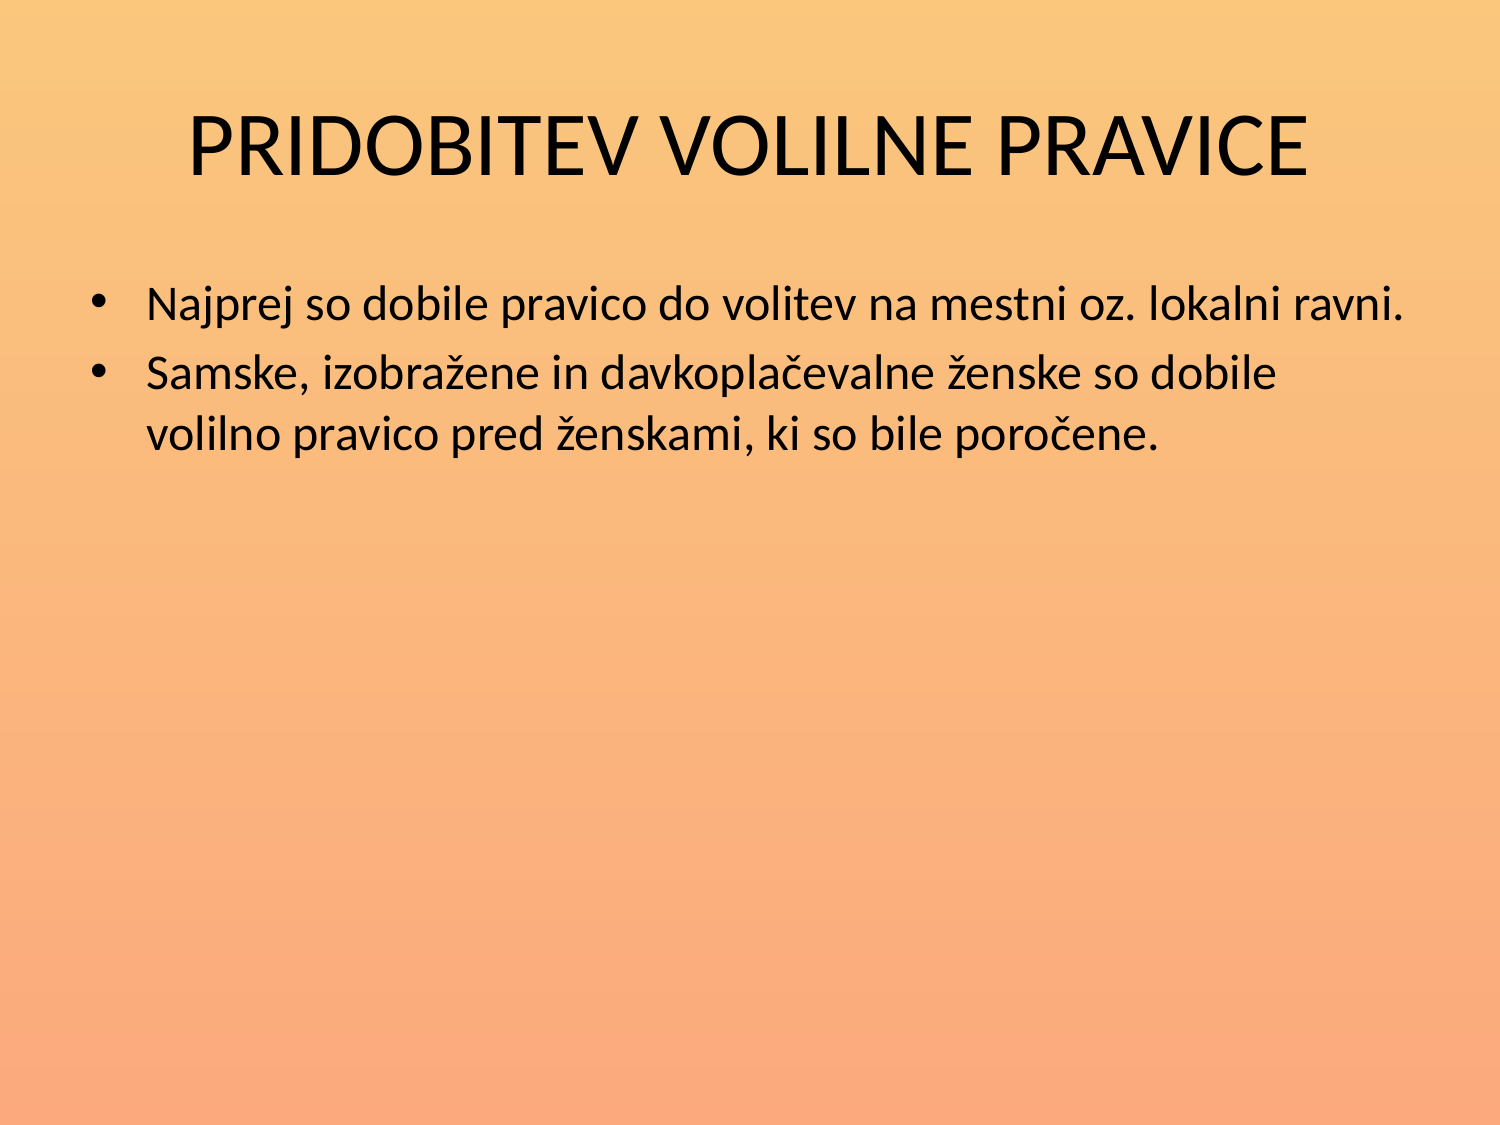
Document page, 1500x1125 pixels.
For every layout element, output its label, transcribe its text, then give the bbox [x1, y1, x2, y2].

title PRIDOBITEV VOLILNE PRAVICE [75, 45, 1425, 233]
list Najprej so dobile pravico do volitev na mestni oz. lokalni ravni. Samske, izobražene in davkoplačevalne ženske so dobile volilno pravico pred ženskami, ki so bile poročene. [75, 262, 1425, 1005]
